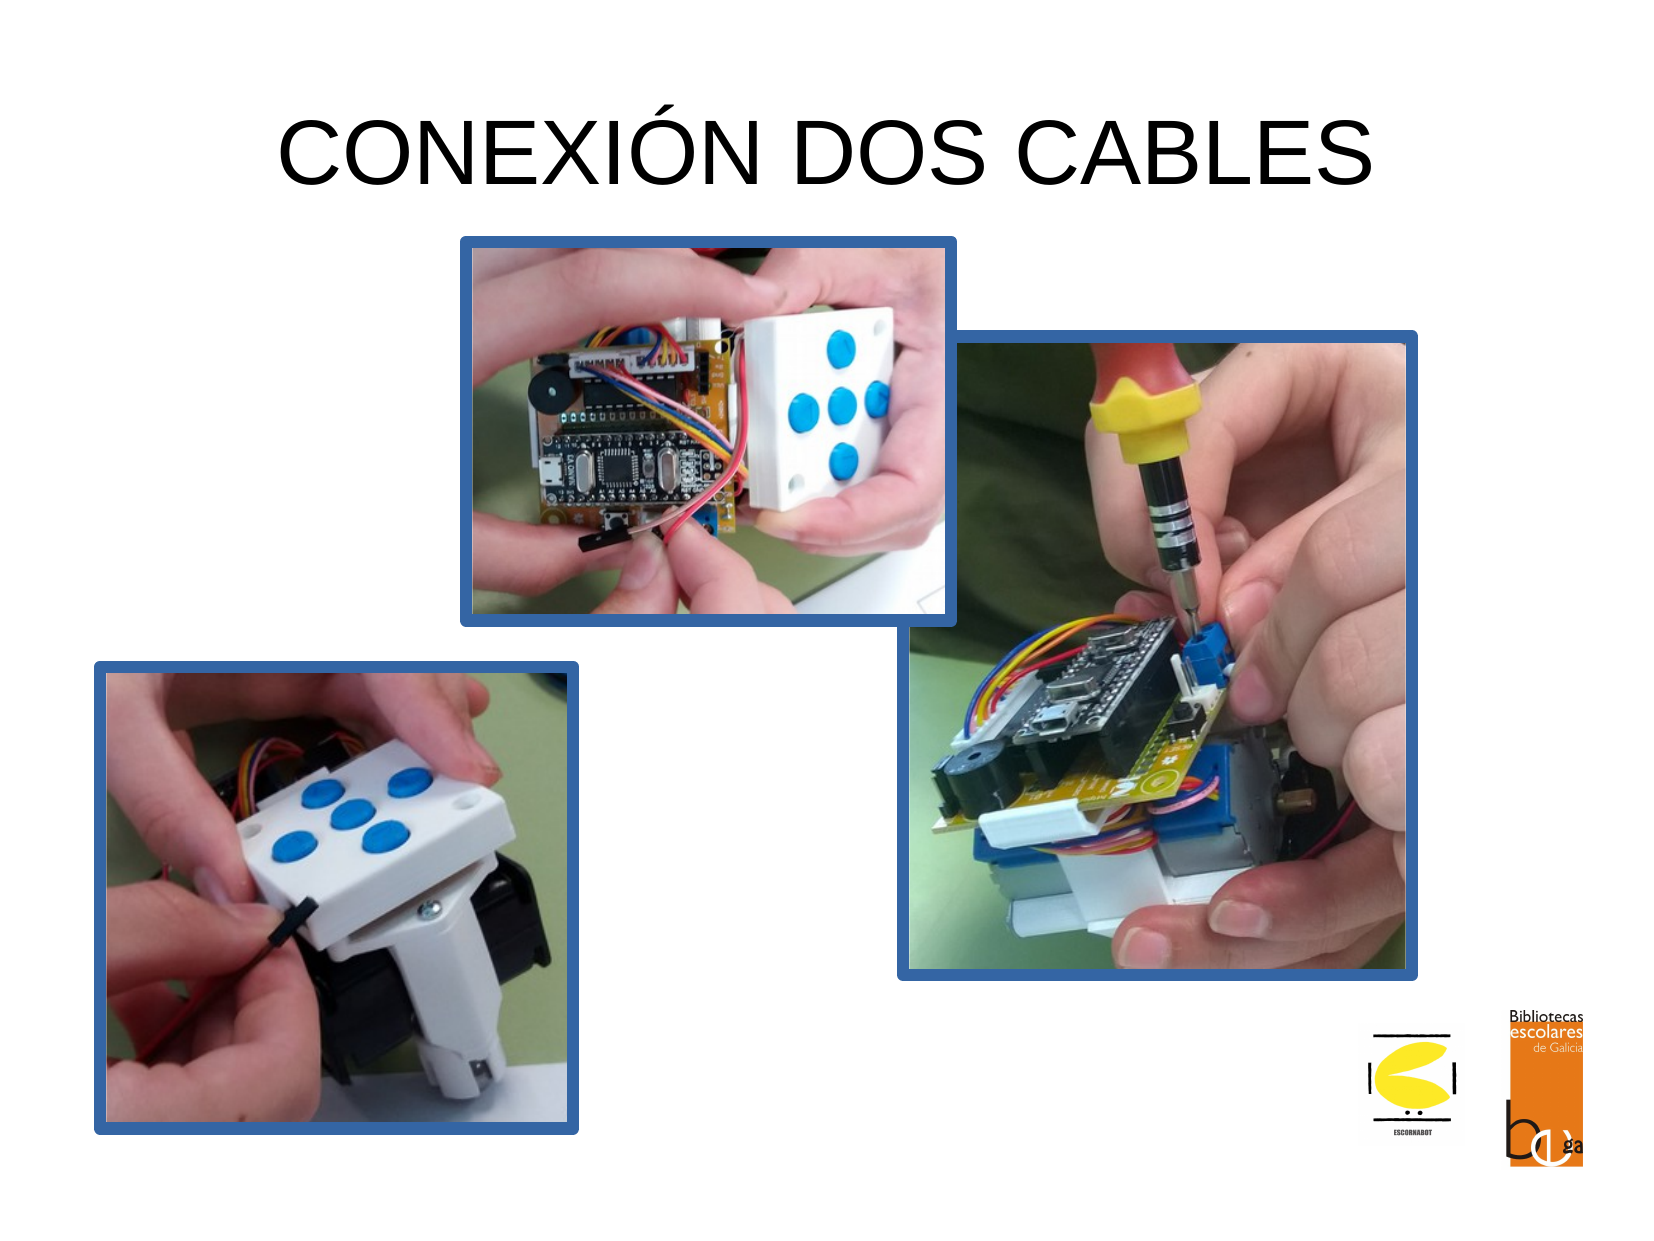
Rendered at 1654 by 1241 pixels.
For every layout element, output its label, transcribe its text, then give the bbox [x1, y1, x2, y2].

picture [909, 342, 1406, 969]
title CONEXIÓN DOS CABLES [82, 49, 1571, 257]
picture [1501, 1010, 1583, 1170]
picture [106, 673, 567, 1123]
picture [472, 248, 945, 615]
picture [1358, 1023, 1465, 1146]
